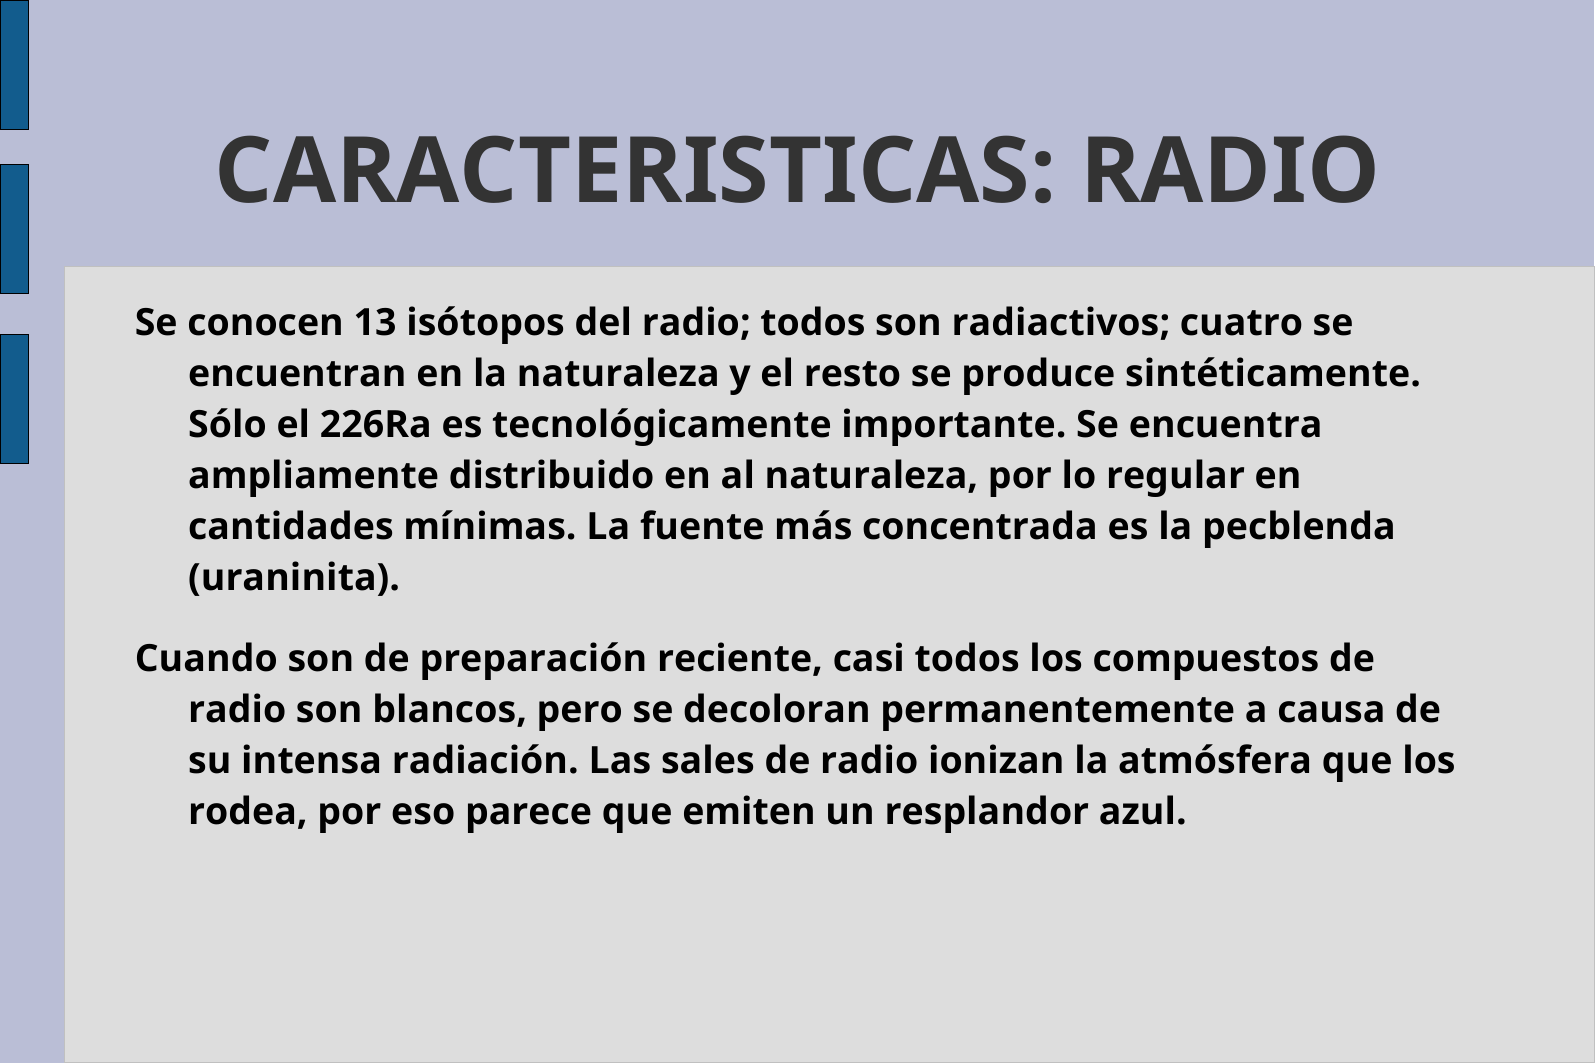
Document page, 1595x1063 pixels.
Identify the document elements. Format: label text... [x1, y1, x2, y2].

list Se conocen 13 isótopos del radio; todos son radiactivos; cuatro se encuentran en la naturaleza y el resto se produce sintéticamente. Sólo el 226Ra es tecnológicamente importante. Se encuentra ampliamente distribuido en al naturaleza, por lo regular en cantidades mínimas. La fuente más concentrada es la pecblenda (uraninita). Cuando son de preparación reciente, casi todos los compuestos de radio son blancos, pero se decoloran permanentemente a causa de su intensa radiación. Las sales de radio ionizan la atmósfera que los rodea, por eso parece que emiten un resplandor azul. [117, 295, 1479, 966]
title CARACTERISTICAS: RADIO [117, 78, 1479, 256]
